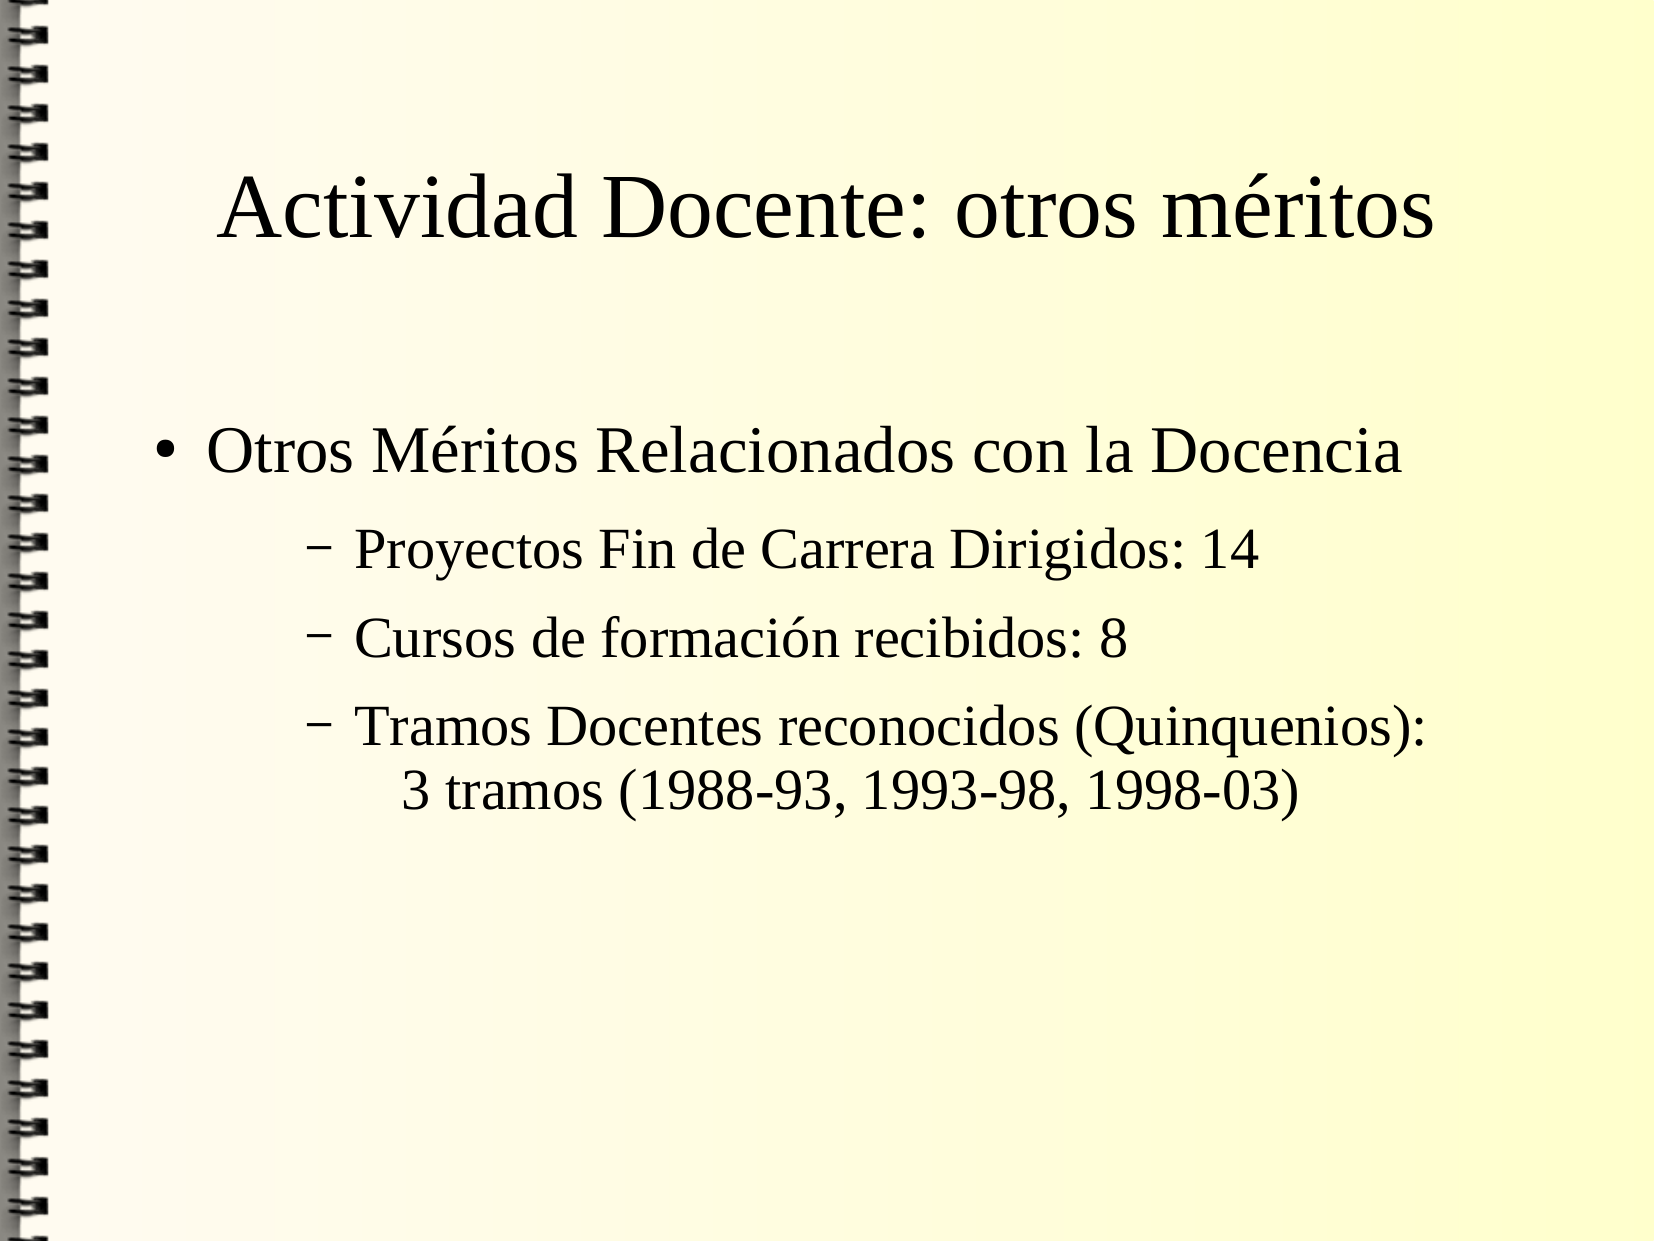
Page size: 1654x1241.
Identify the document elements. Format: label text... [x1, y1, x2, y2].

list Otros Méritos Relacionados con la Docencia Proyectos Fin de Carrera Dirigidos: 14 Cursos de formación recibidos: 8 Tramos Docentes reconocidos (Quinquenios): 3 tramos (1988-93, 1993-98, 1998-03) [118, 413, 1531, 960]
picture [0, 0, 1654, 1241]
title Actividad Docente: otros méritos [121, 102, 1534, 311]
